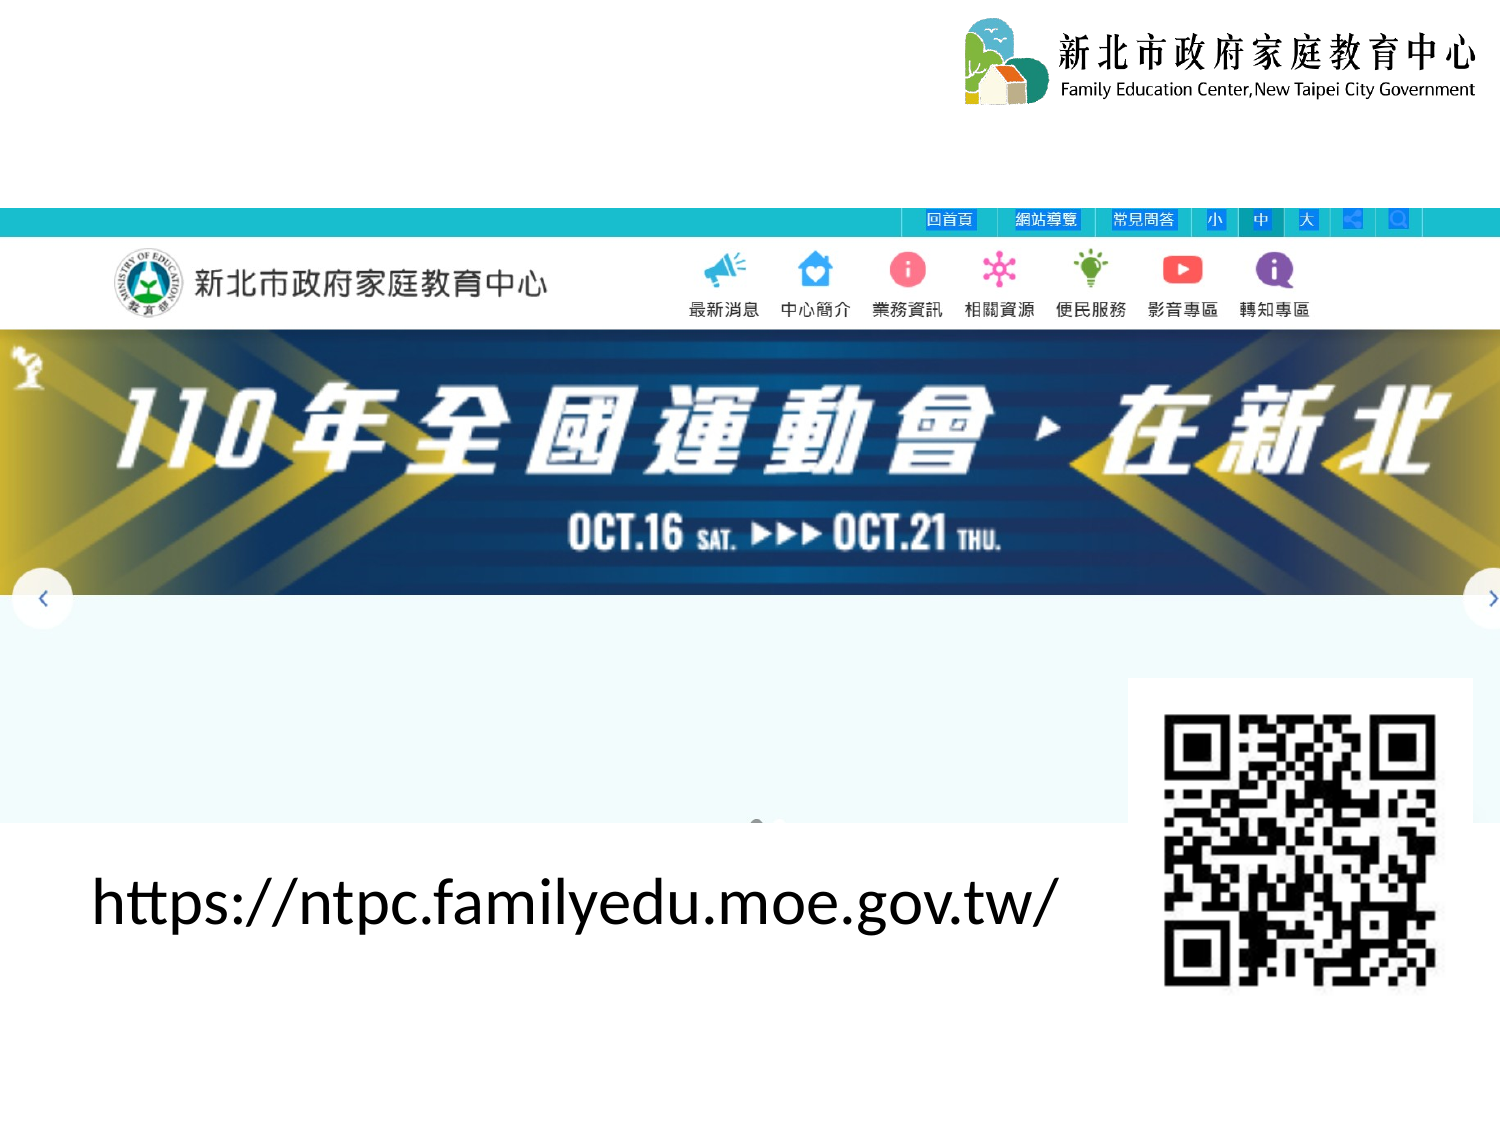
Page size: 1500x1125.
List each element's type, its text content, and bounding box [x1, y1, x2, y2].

picture [1255, 210, 1271, 229]
picture [0, 208, 1500, 1024]
text_box https://ntpc.familyedu.moe.gov.tw/ [77, 851, 1075, 946]
